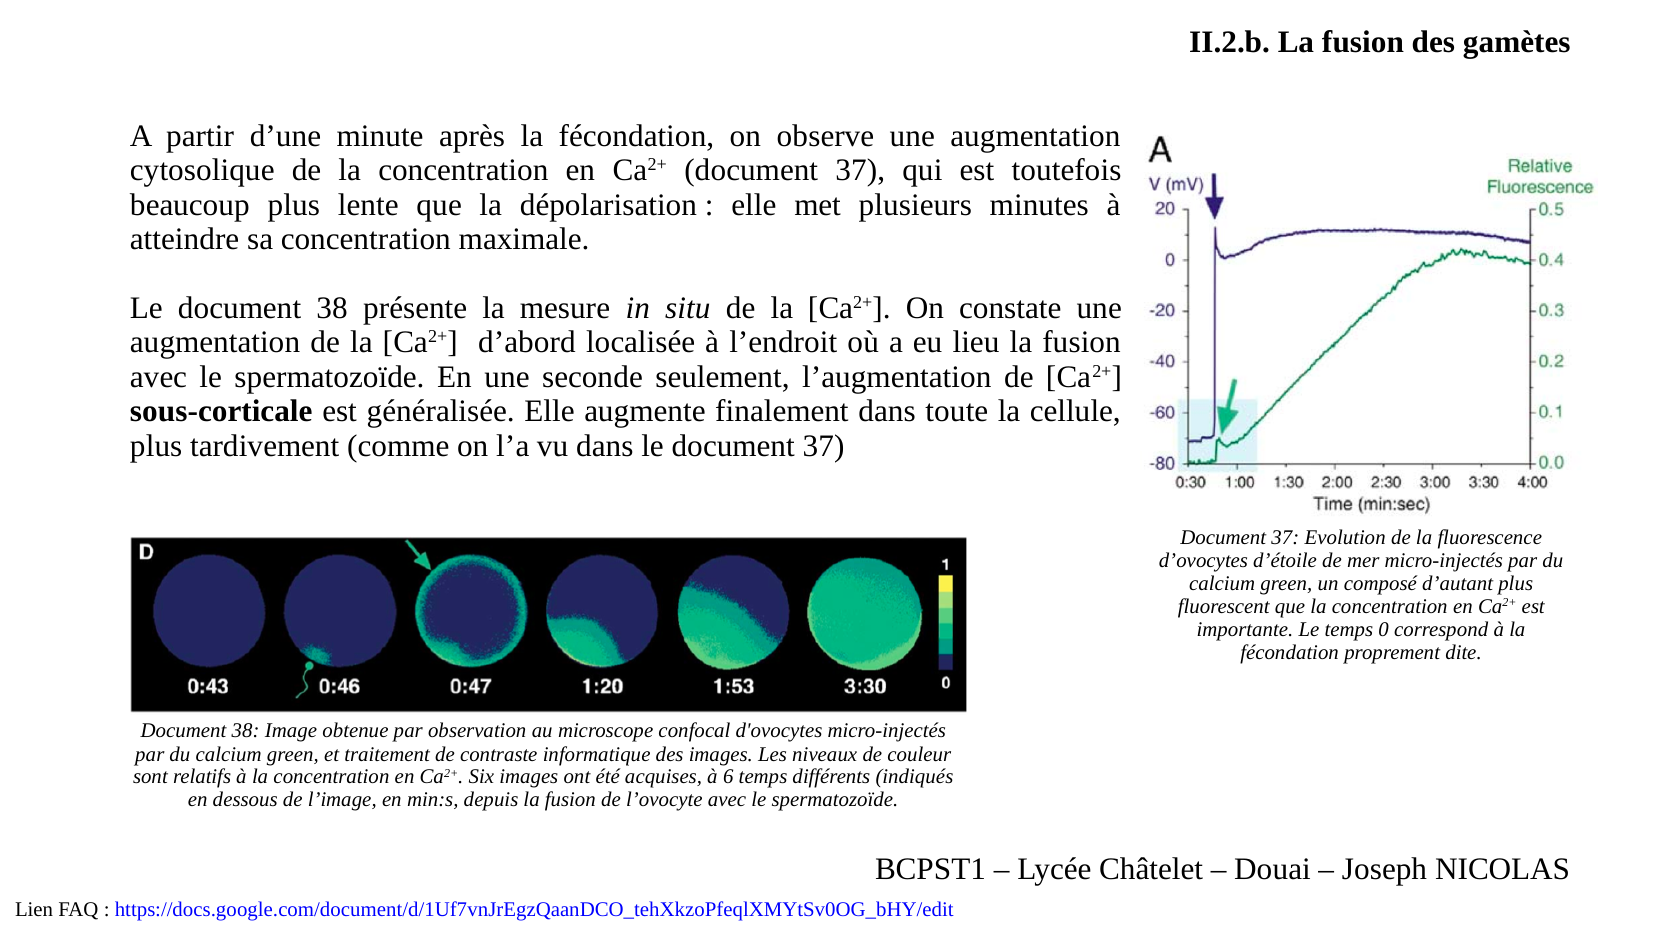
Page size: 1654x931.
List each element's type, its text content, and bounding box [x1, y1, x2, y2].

text_box BCPST1 – Lycée Châtelet – Douai – Joseph NICOLAS [637, 832, 1571, 905]
text_box A partir d’une minute après la fécondation, on observe une augmentation cytosolique de la concentration en Ca2+ (document 37), qui est toutefois beaucoup plus lente que la dépolarisation : elle met plusieurs minutes à atteindre sa concentration maximale. Le document 38 présente la mesure in situ de la [Ca2+]. On constate une augmentation de la [Ca2+] d’abord localisée à l’endroit où a eu lieu la fusion avec le spermatozoïde. En une seconde seulement, l’augmentation de [Ca2+] sous-corticale est généralisée. Elle augmente finalement dans toute la cellule, plus tardivement (comme on l’a vu dans le document 37) [129, 118, 1123, 526]
text_box Document 38: Image obtenue par observation au microscope confocal d'ovocytes micro-injectés par du calcium green, et traitement de contraste informatique des images. Les niveaux de couleur sont relatifs à la concentration en Ca2+. Six images ont été acquises, à 6 temps différents (indiqués en dessous de l’image, en min:s, depuis la fusion de l’ovocyte avec le spermatozoïde. [129, 715, 957, 823]
text_box II.2.b. La fusion des gamètes [165, 5, 1572, 78]
picture [1139, 129, 1599, 520]
picture [129, 536, 969, 715]
text_box Document 37: Evolution de la fluorescence d’ovocytes d’étoile de mer micro-injectés par du calcium green, un composé d’autant plus fluorescent que la concentration en Ca2+ est importante. Le temps 0 correspond à la fécondation proprement dite. [1145, 526, 1577, 664]
text_box Lien FAQ : https://docs.google.com/document/d/1Uf7vnJrEgzQaanDCO_tehXkzoPfeqlXMYtSv0OG_bHY/edit [0, 897, 993, 931]
